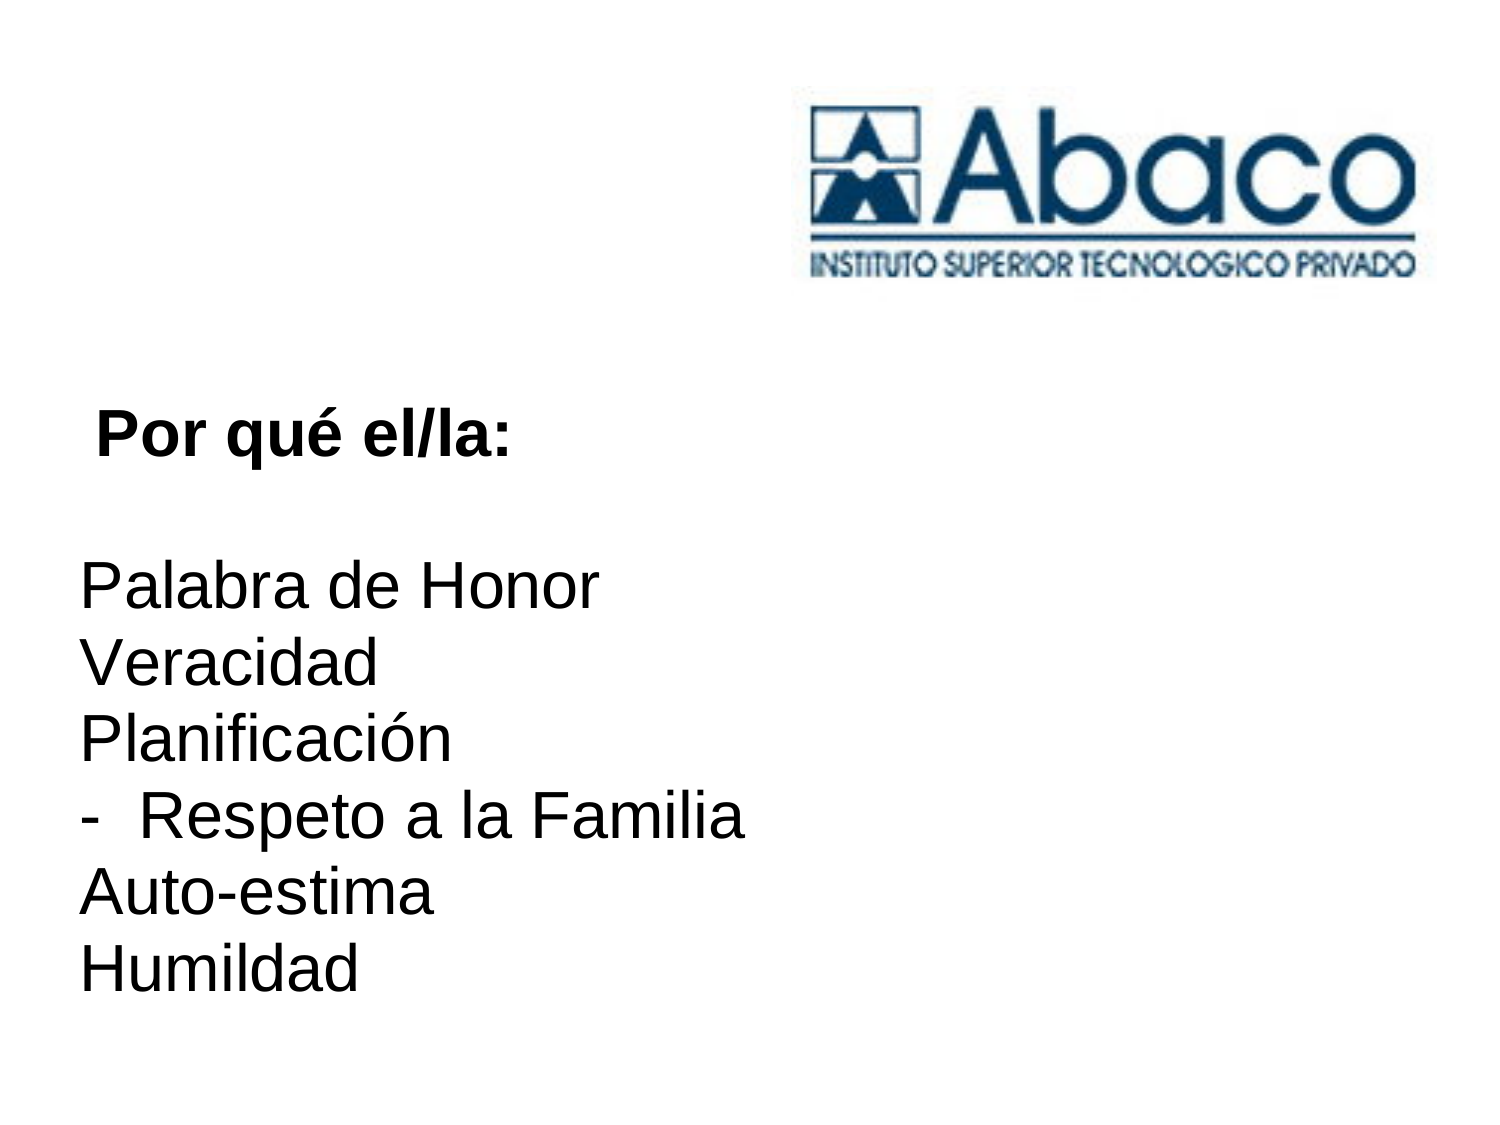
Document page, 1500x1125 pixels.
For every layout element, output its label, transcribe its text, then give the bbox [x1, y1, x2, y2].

picture [791, 86, 1437, 302]
list Por qué el/la: Palabra de Honor Veracidad Planificación - Respeto a la Familia Auto-estima Humildad [64, 400, 1424, 1125]
